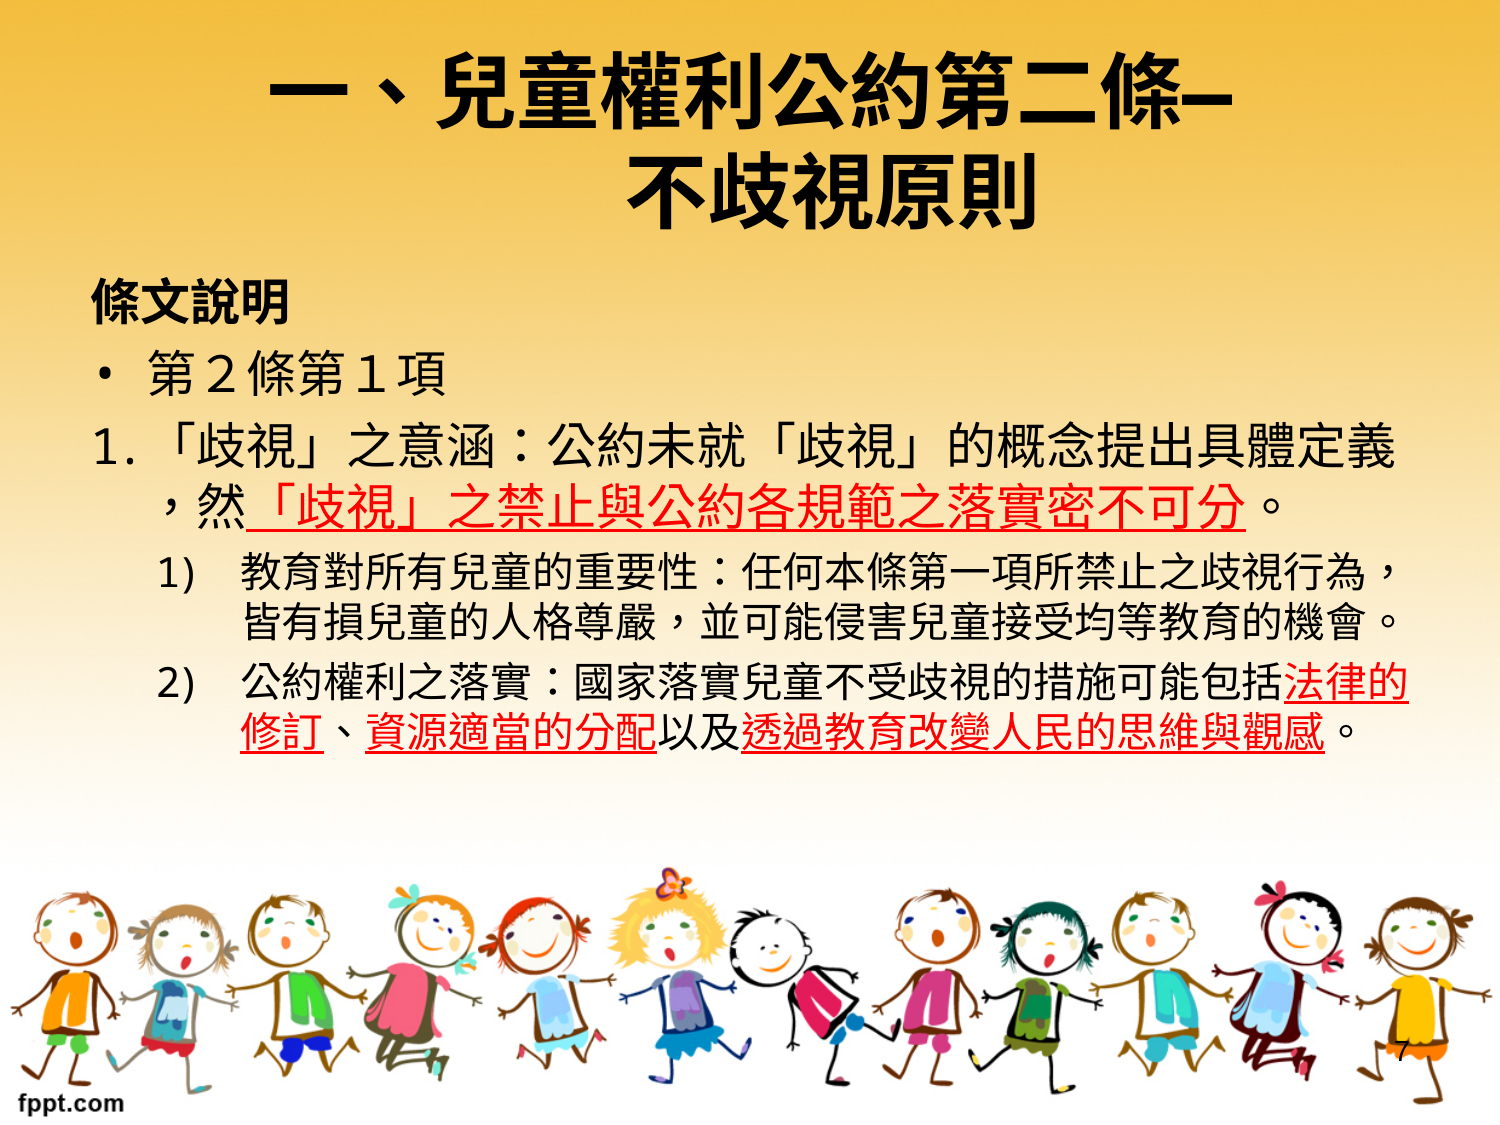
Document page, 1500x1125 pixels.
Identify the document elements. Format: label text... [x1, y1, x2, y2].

picture [0, 0, 1500, 1125]
list 條文說明 第２條第１項 「歧視」之意涵：公約未就「歧視」的概念提出具體定義，然「歧視」之禁止與公約各規範之落實密不可分。 教育對所有兒童的重要性：任何本條第一項所禁止之歧視行為，皆有損兒童的人格尊嚴，並可能侵害兒童接受均等教育的機會。 公約權利之落實：國家落實兒童不受歧視的措施可能包括法律的修訂、資源適當的分配以及透過教育改變人民的思維與觀感。 [75, 262, 1426, 1005]
text_box <編號> [1074, 1024, 1426, 1103]
title 一、兒童權利公約第二條— 不歧視原則 [75, 45, 1426, 233]
